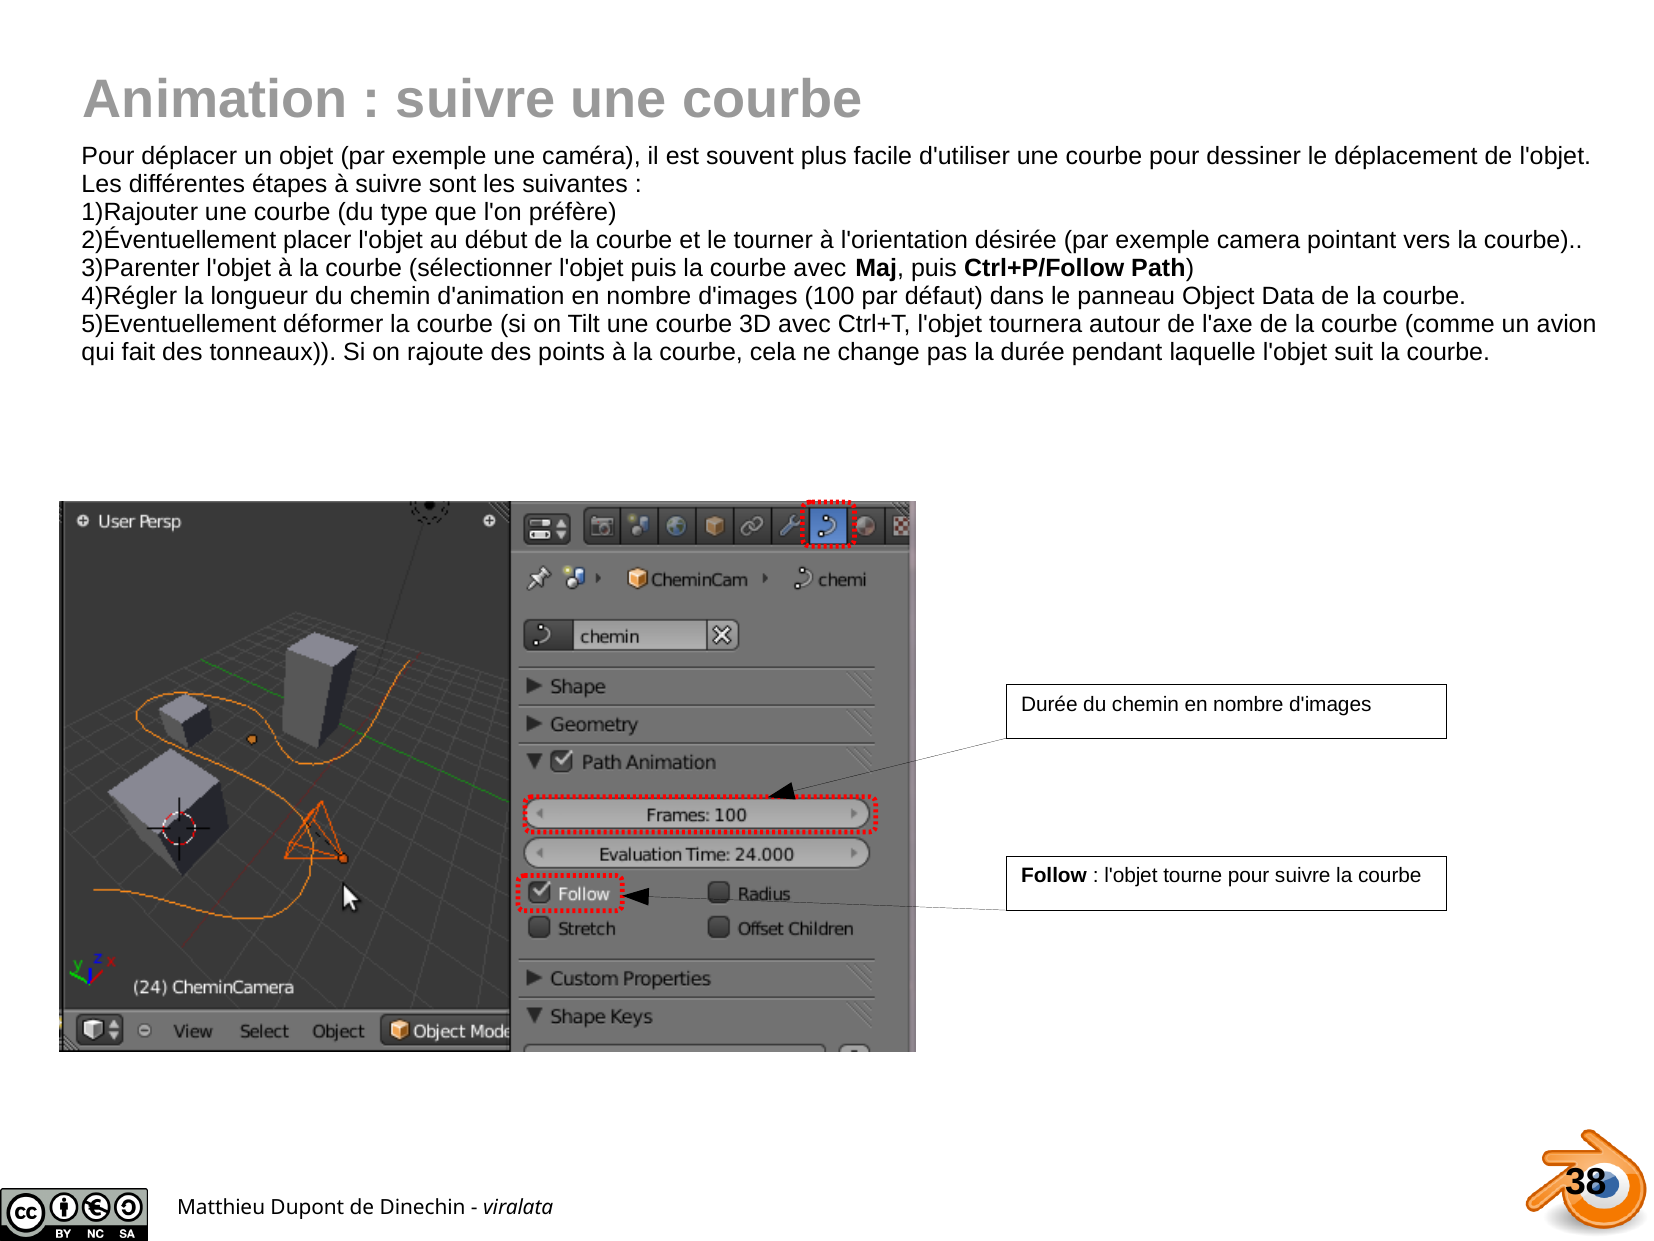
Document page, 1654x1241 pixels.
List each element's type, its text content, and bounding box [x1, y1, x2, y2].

text_box Follow : l'objet tourne pour suivre la courbe [1006, 856, 1447, 911]
picture [0, 1188, 148, 1241]
picture [59, 501, 916, 1052]
text_box Durée du chemin en nombre d'images [1006, 684, 1447, 739]
text_box Pour déplacer un objet (par exemple une caméra), il est souvent plus facile d'utiliser une courbe pour dessiner le déplacement de l'objet. Les différentes étapes à suivre sont les suivantes : Rajouter une courbe (du type que l'on préfère) Éventuellement placer l'objet au début de la courbe et le tourner à l'orientation désirée (par exemple camera pointant vers la courbe).. Parenter l'objet à la courbe (sélectionner l'objet puis la courbe avec Maj, puis Ctrl+P/Follow Path) Régler la longueur du chemin d'animation en nombre d'images (100 par défaut) dans le panneau Object Data de la courbe. Eventuellement déformer la courbe (si on Tilt une courbe 3D avec Ctrl+T, l'objet tournera autour de l'axe de la courbe (comme un avion qui fait des tonneaux)). Si on rajoute des points à la courbe, cela ne change pas la durée pendant laquelle l'objet suit la courbe. [66, 134, 1625, 430]
picture [1520, 1117, 1648, 1241]
title Animation : suivre une courbe [82, 56, 1565, 134]
